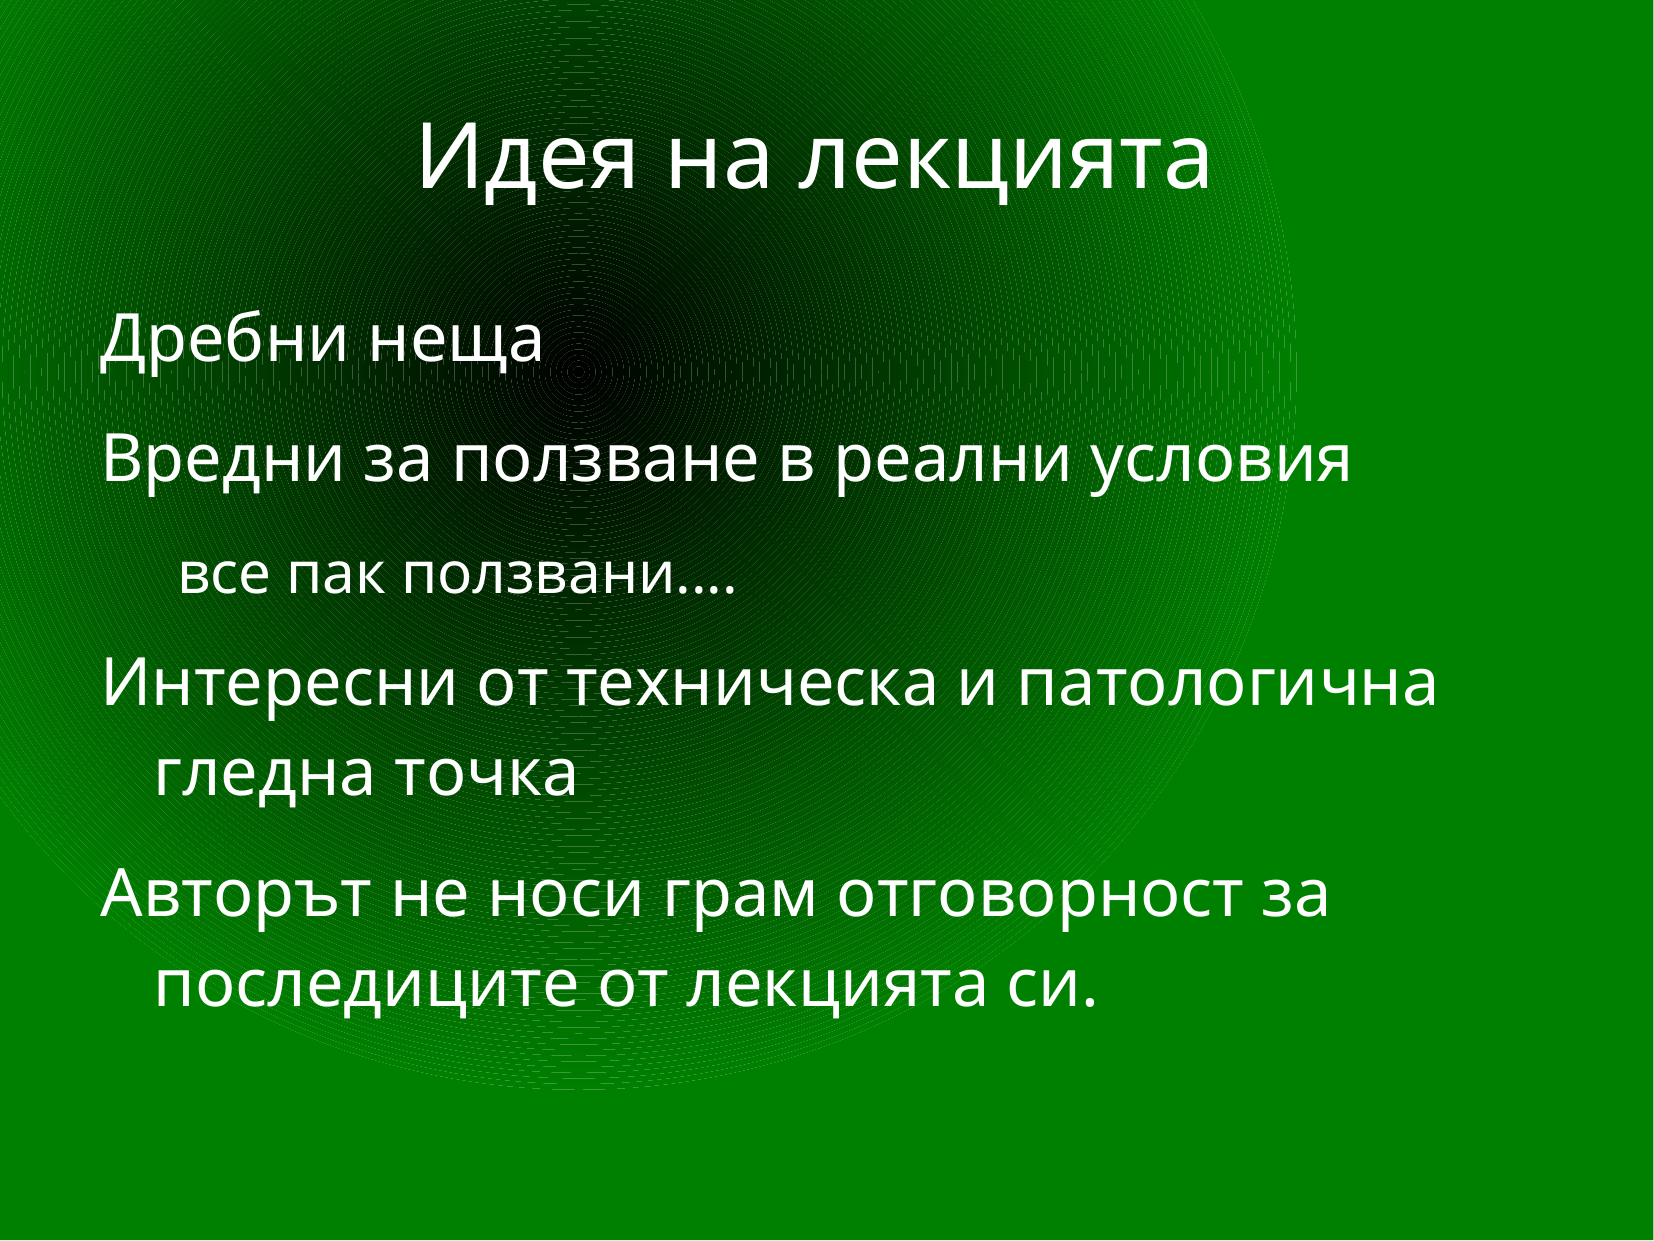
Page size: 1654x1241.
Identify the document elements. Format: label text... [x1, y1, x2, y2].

list Дребни неща Вредни за ползване в реални условия все пак ползвани.... Интересни от техническа и патологична гледна точка Авторът не носи грам отговорност за последиците от лекцията си. [82, 290, 1571, 1094]
title Идея на лекцията [82, 49, 1571, 257]
